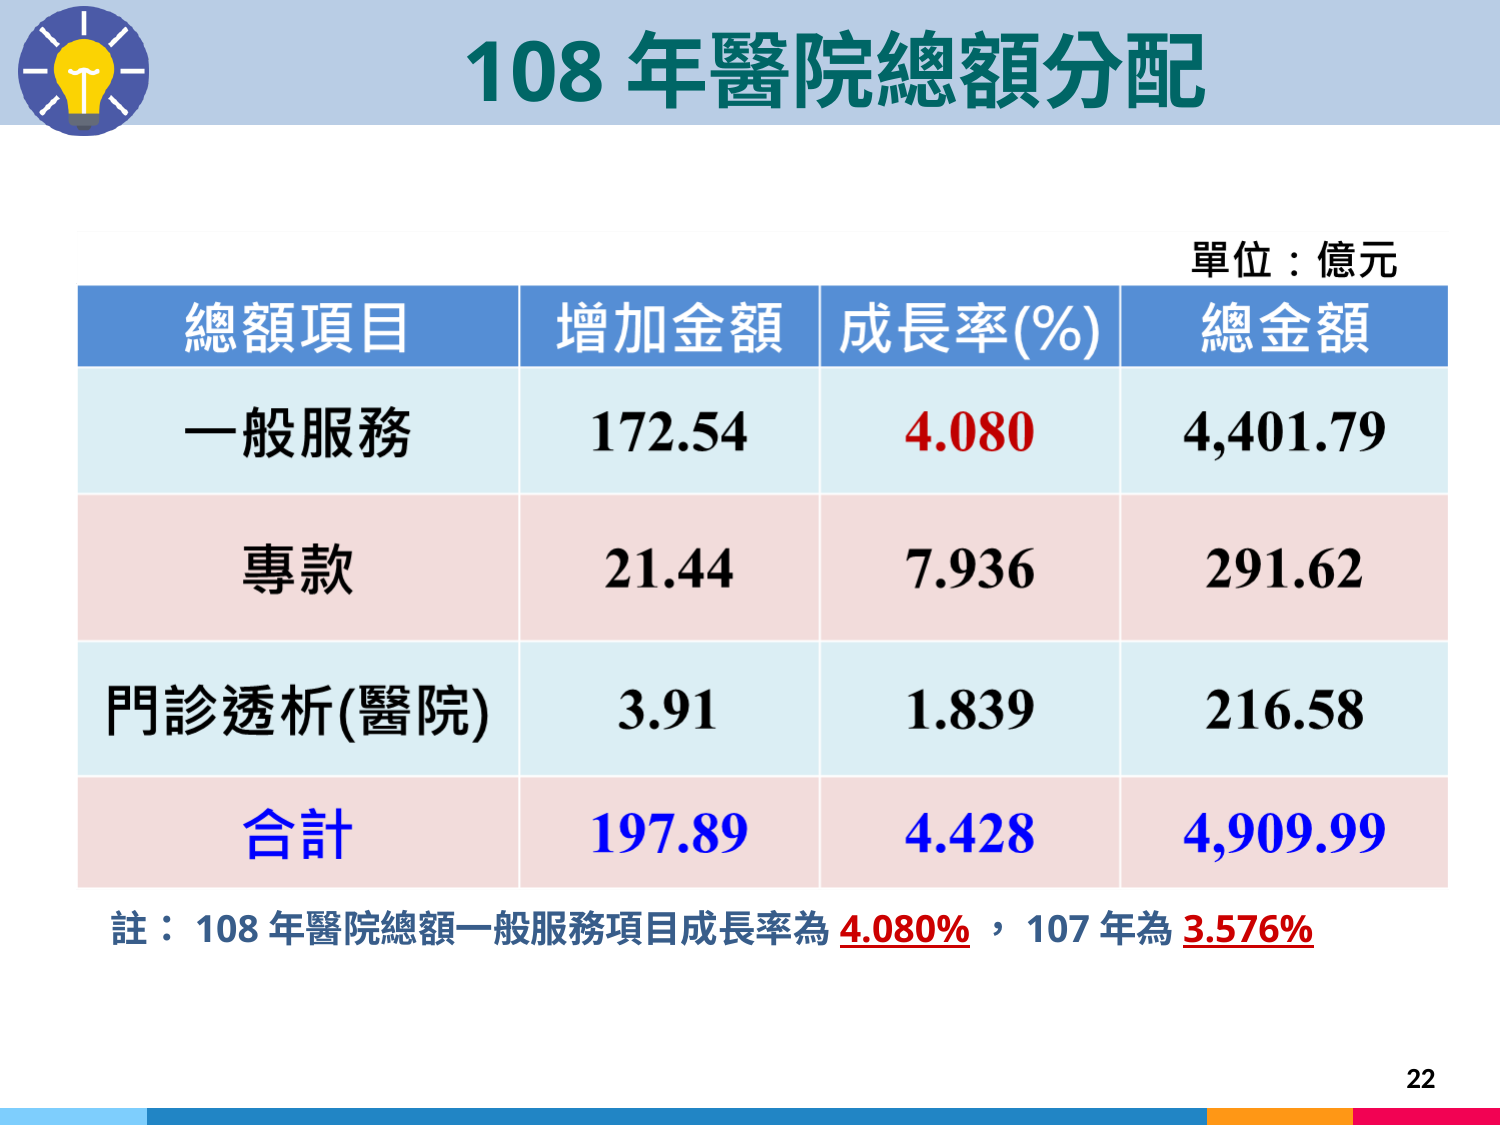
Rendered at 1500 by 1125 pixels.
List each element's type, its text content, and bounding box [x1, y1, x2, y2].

text_box 註：108年醫院總額一般服務項目成長率為4.080%，107年為3.576% [96, 897, 1339, 957]
text_box <編號> [1391, 1043, 1482, 1113]
picture [76, 221, 1449, 905]
title 108年醫院總額分配 [171, 2, 1500, 133]
picture [18, 6, 149, 137]
